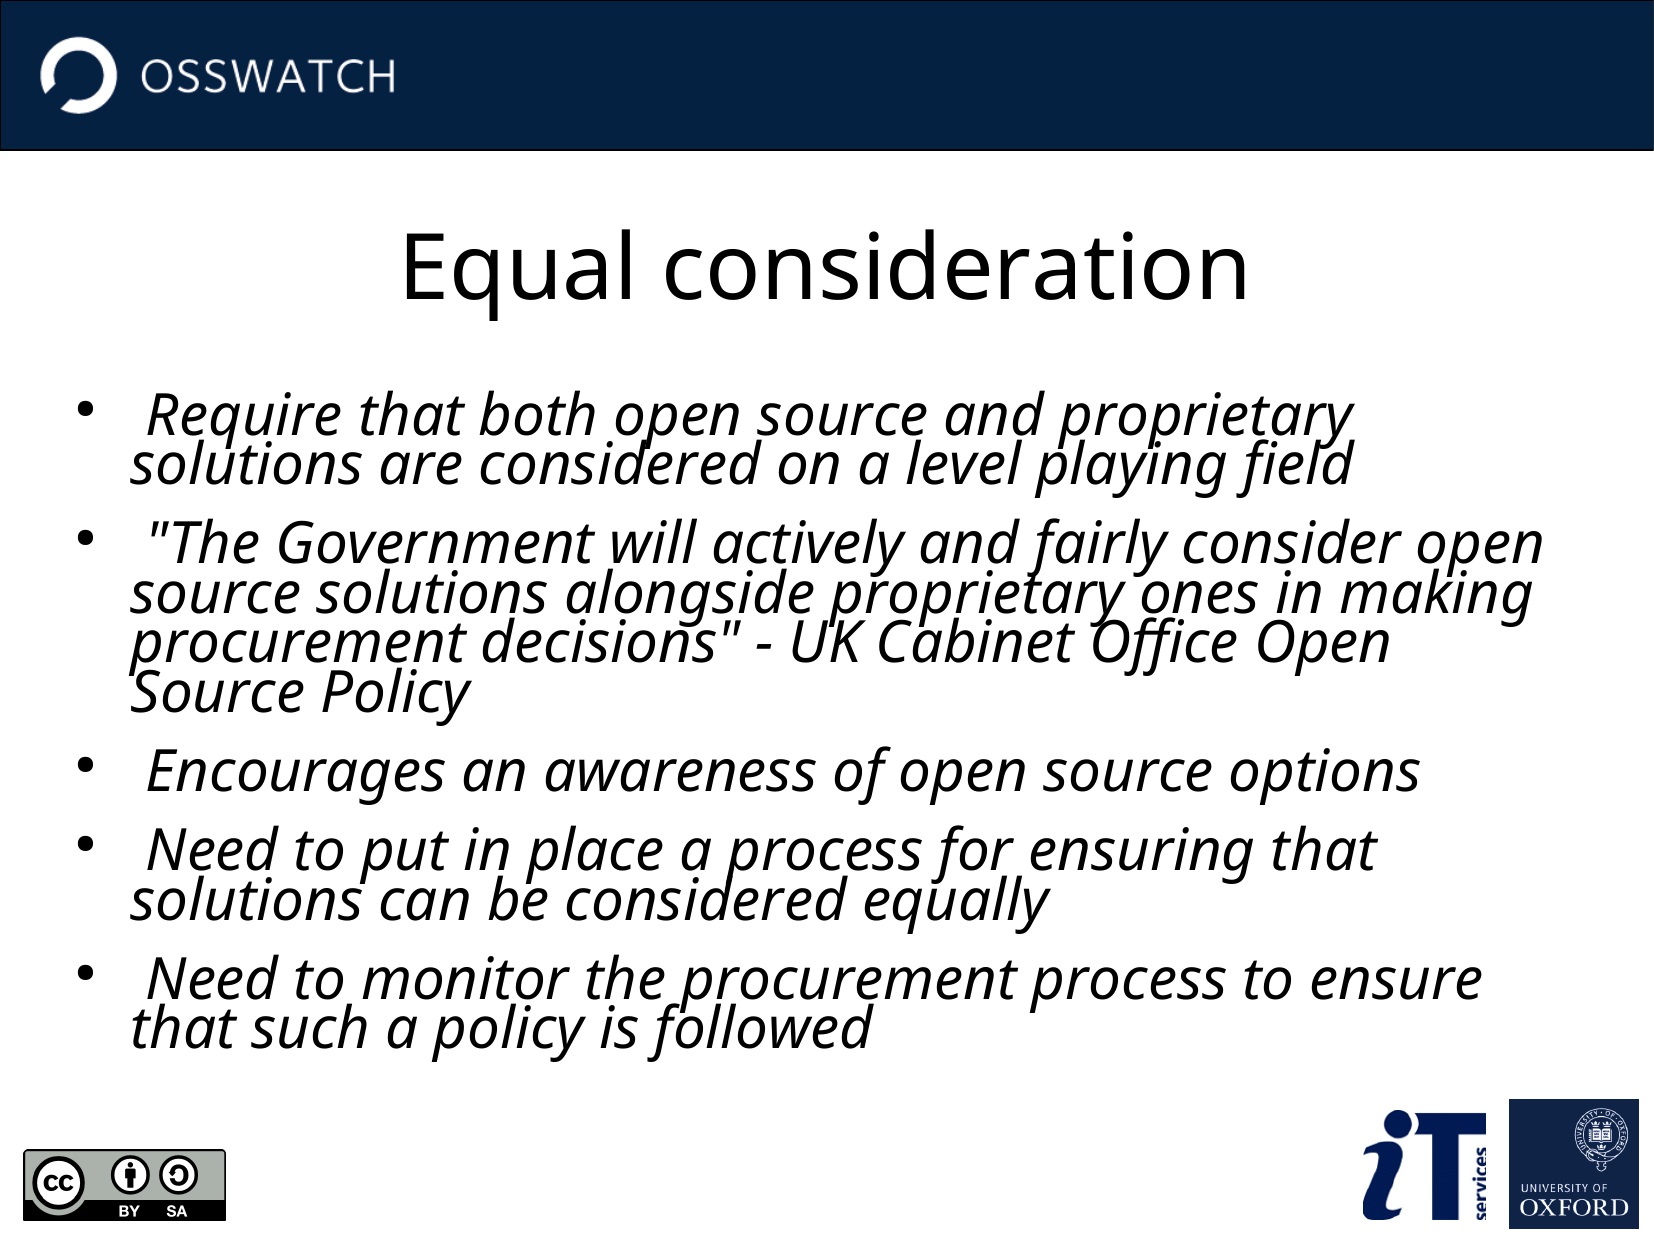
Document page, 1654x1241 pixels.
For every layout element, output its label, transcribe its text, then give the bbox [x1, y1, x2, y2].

picture [1363, 1151, 1486, 1220]
title Equal consideration [82, 169, 1570, 376]
picture [1509, 1099, 1639, 1229]
picture [12, 12, 426, 141]
list Require that both open source and proprietary solutions are considered on a level playing field "The Government will actively and fairly consider open source solutions alongside proprietary ones in making procurement decisions" - UK Cabinet Office Open Source Policy Encourages an awareness of open source options Need to put in place a process for ensuring that solutions can be considered equally Need to monitor the procurement process to ensure that such a policy is followed [75, 395, 1563, 1151]
picture [23, 1149, 226, 1221]
